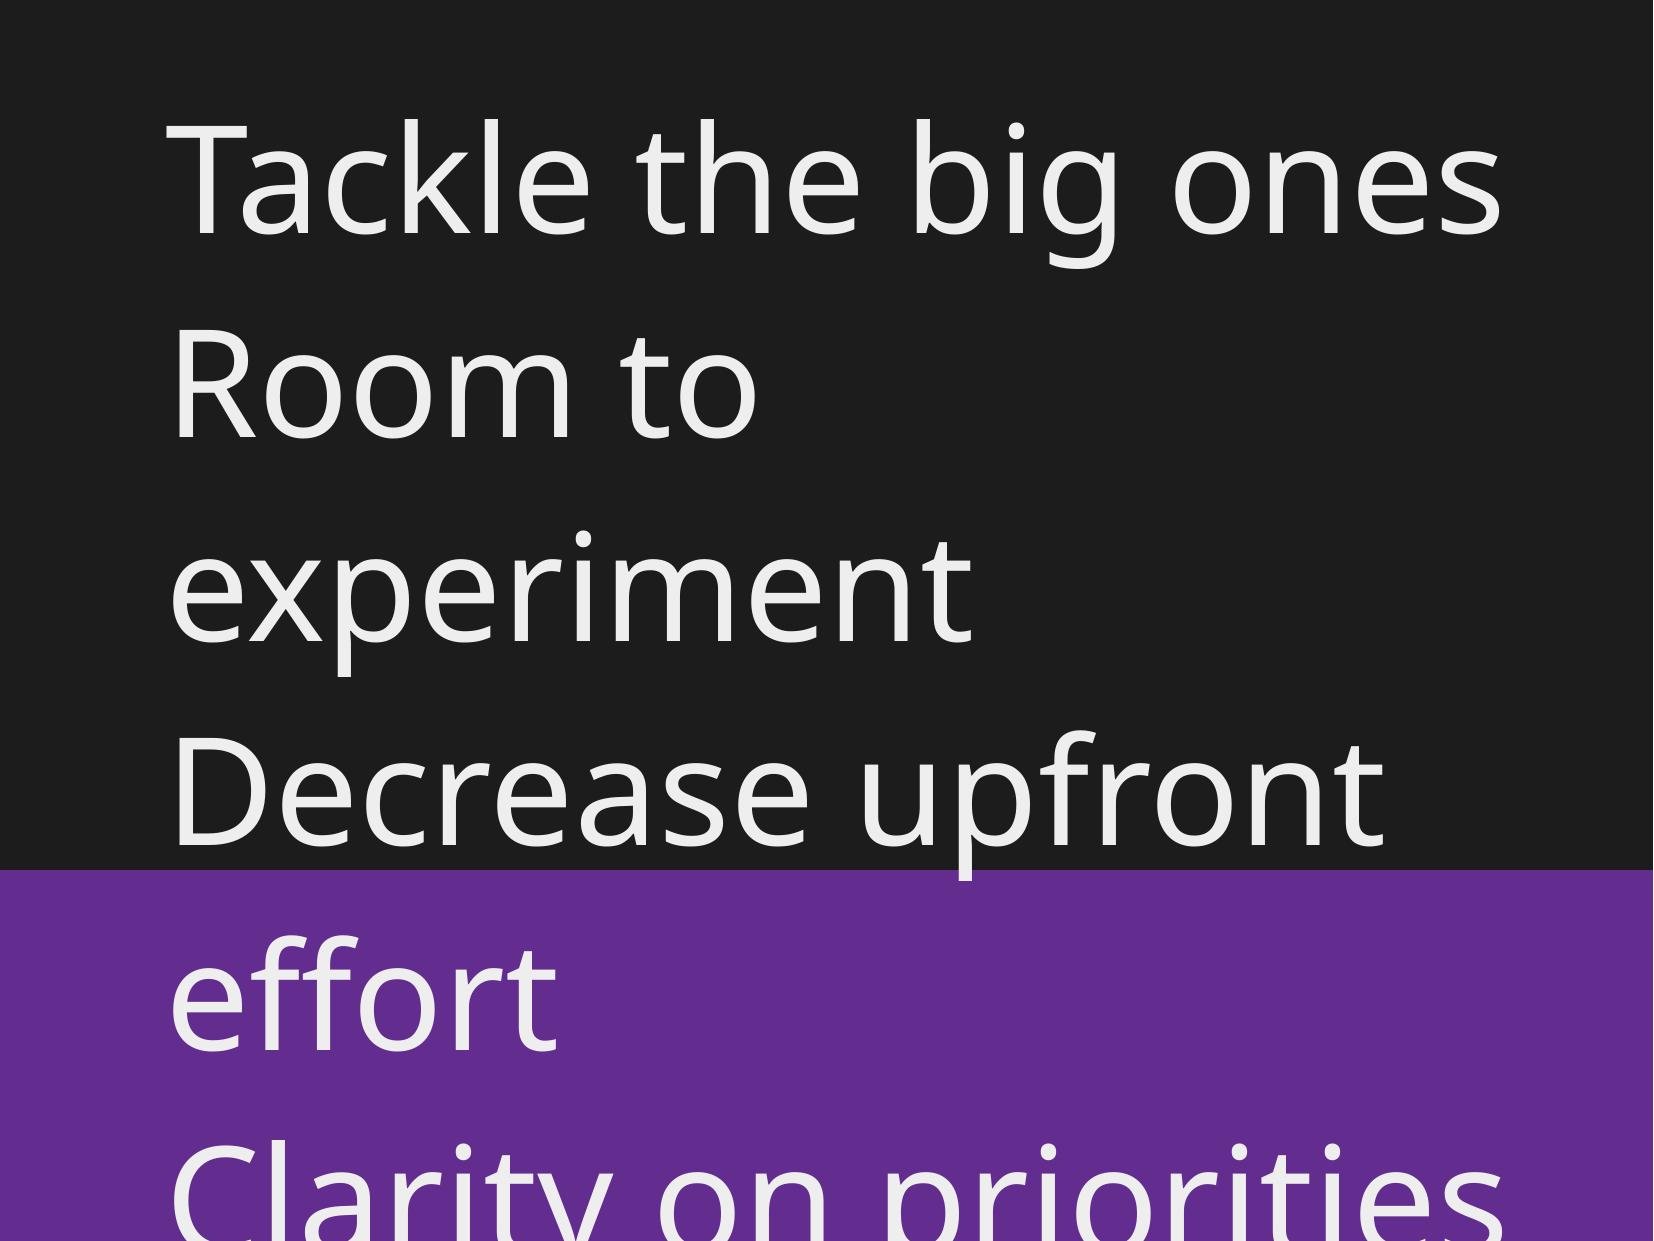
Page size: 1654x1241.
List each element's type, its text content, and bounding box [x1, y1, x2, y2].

title Tackle the big ones Room to experiment Decrease upfront effort Clarity on priorities [165, 72, 1571, 796]
